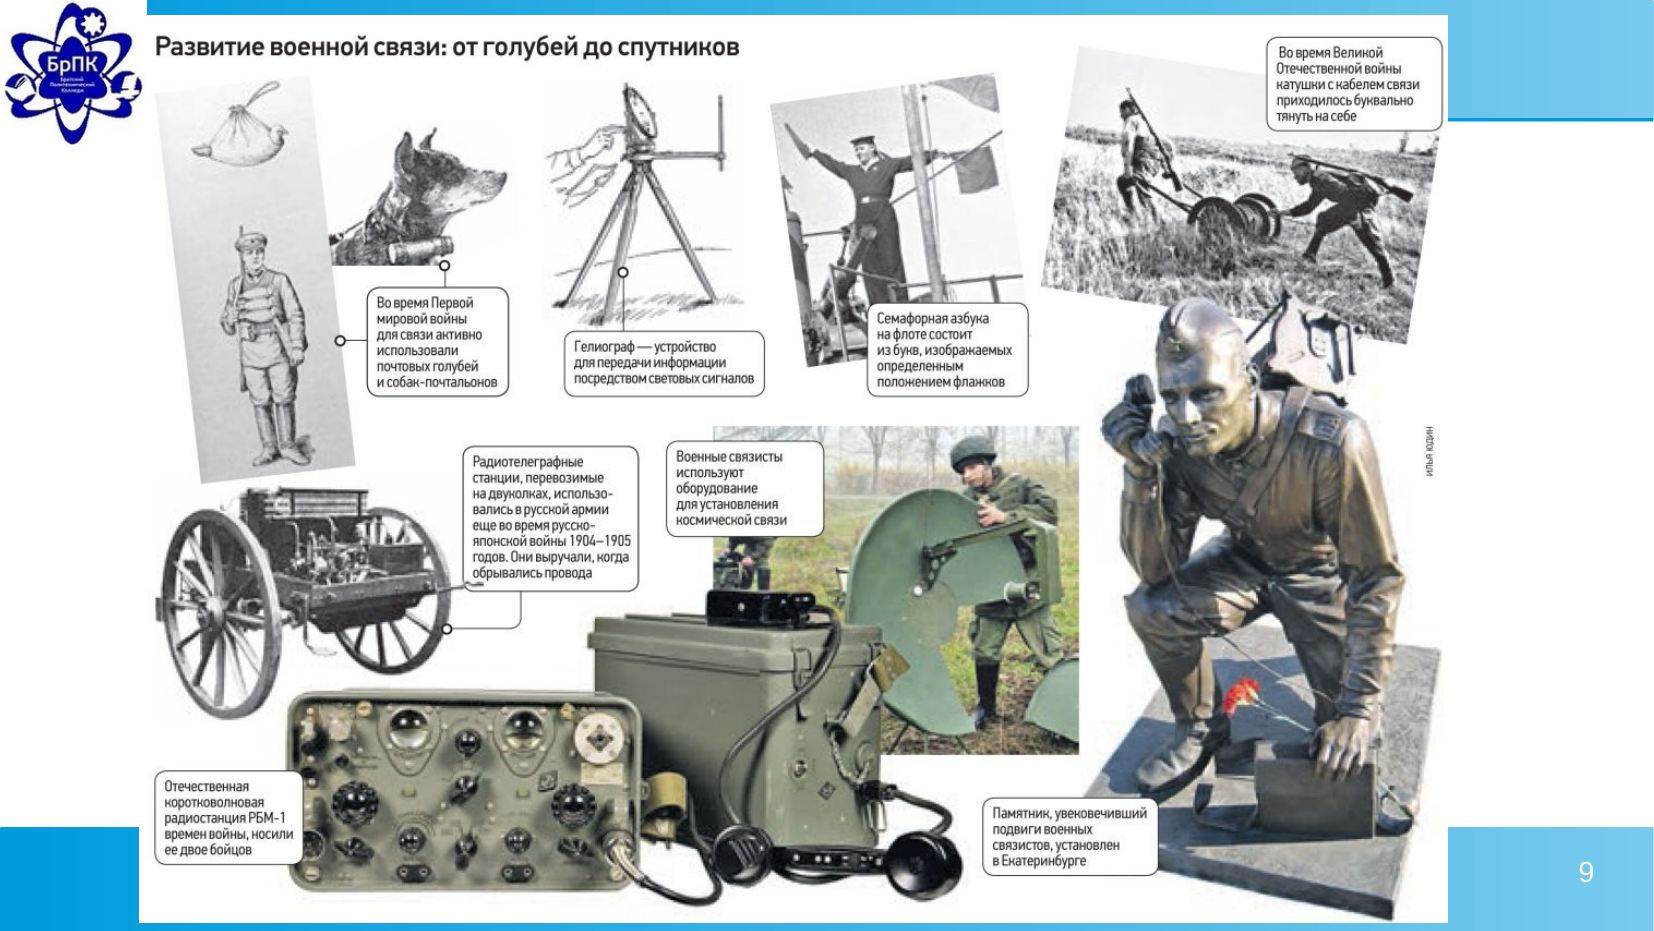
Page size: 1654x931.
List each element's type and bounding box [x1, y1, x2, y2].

picture [0, 0, 1448, 923]
